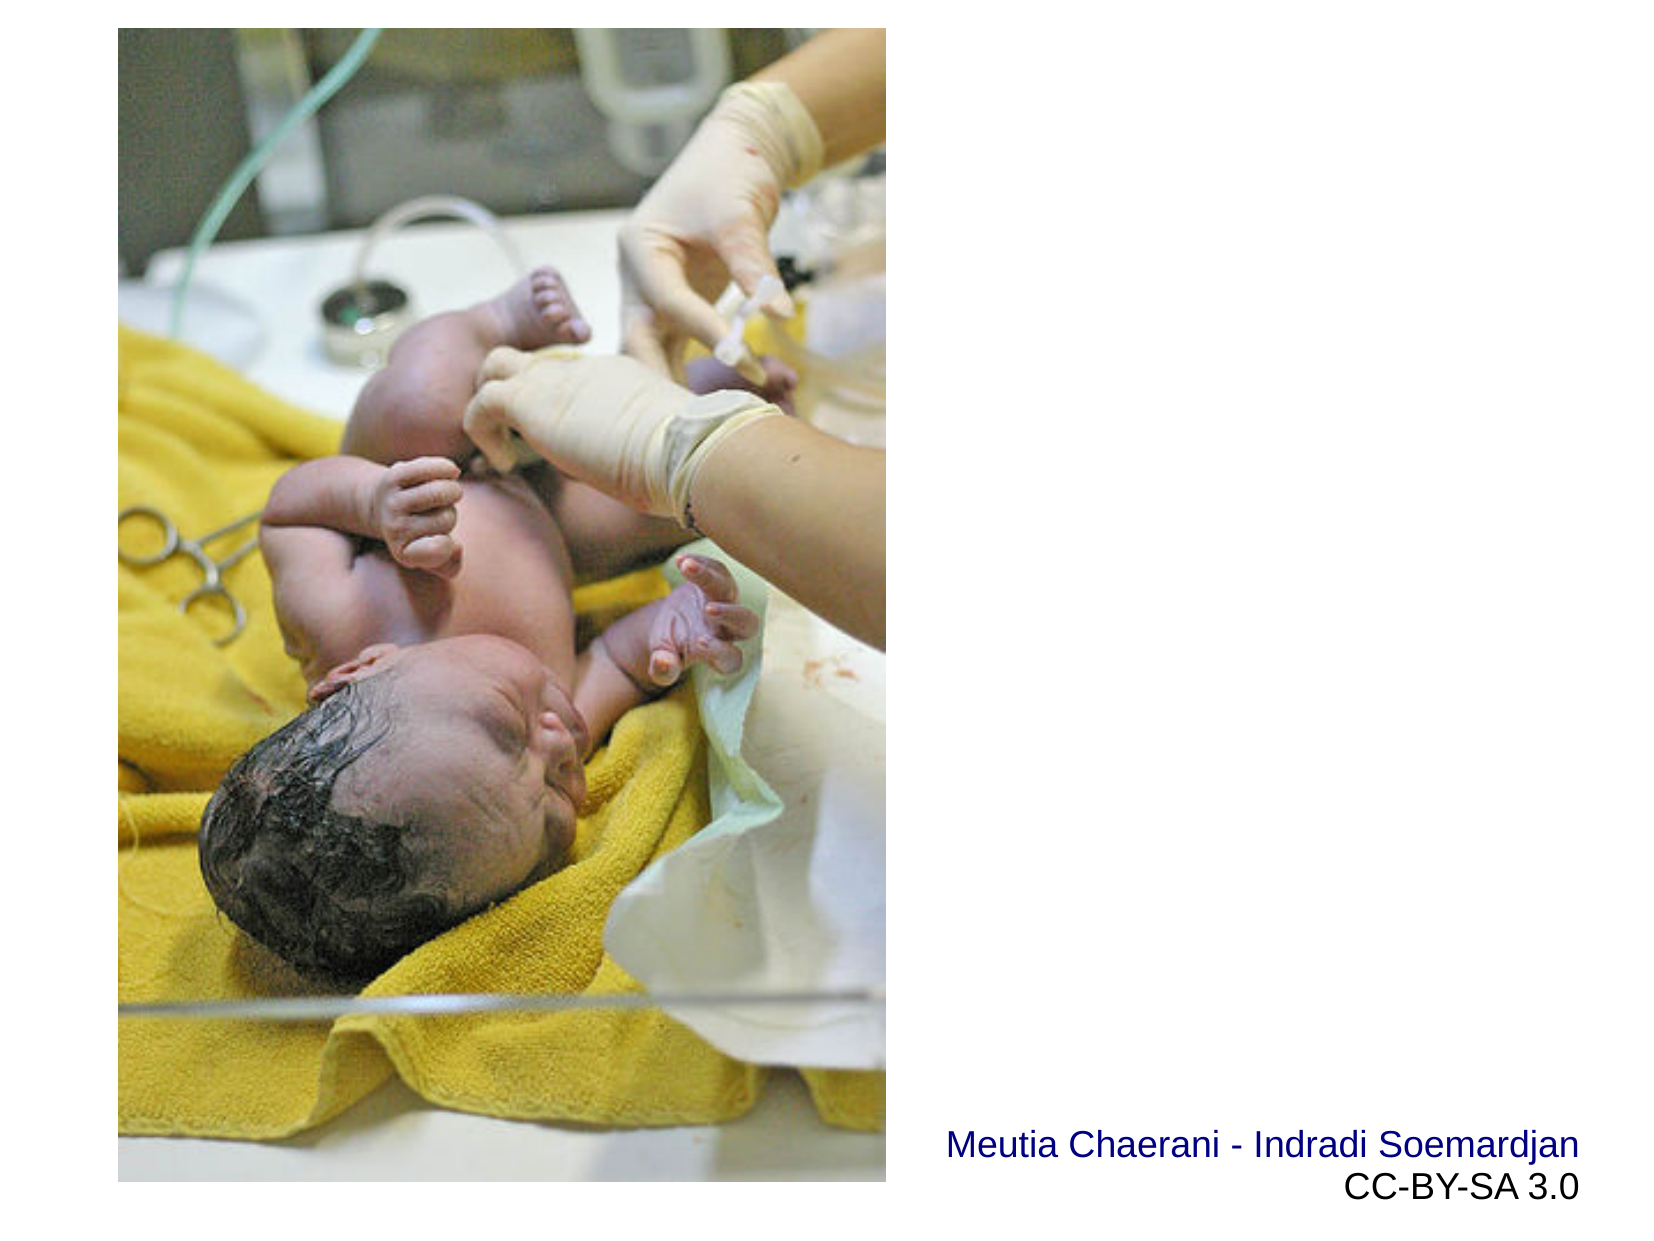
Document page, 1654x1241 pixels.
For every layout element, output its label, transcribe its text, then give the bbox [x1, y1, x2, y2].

picture [118, 28, 886, 1182]
text_box Meutia Chaerani - Indradi Soemardjan CC-BY-SA 3.0 [915, 1116, 1595, 1216]
